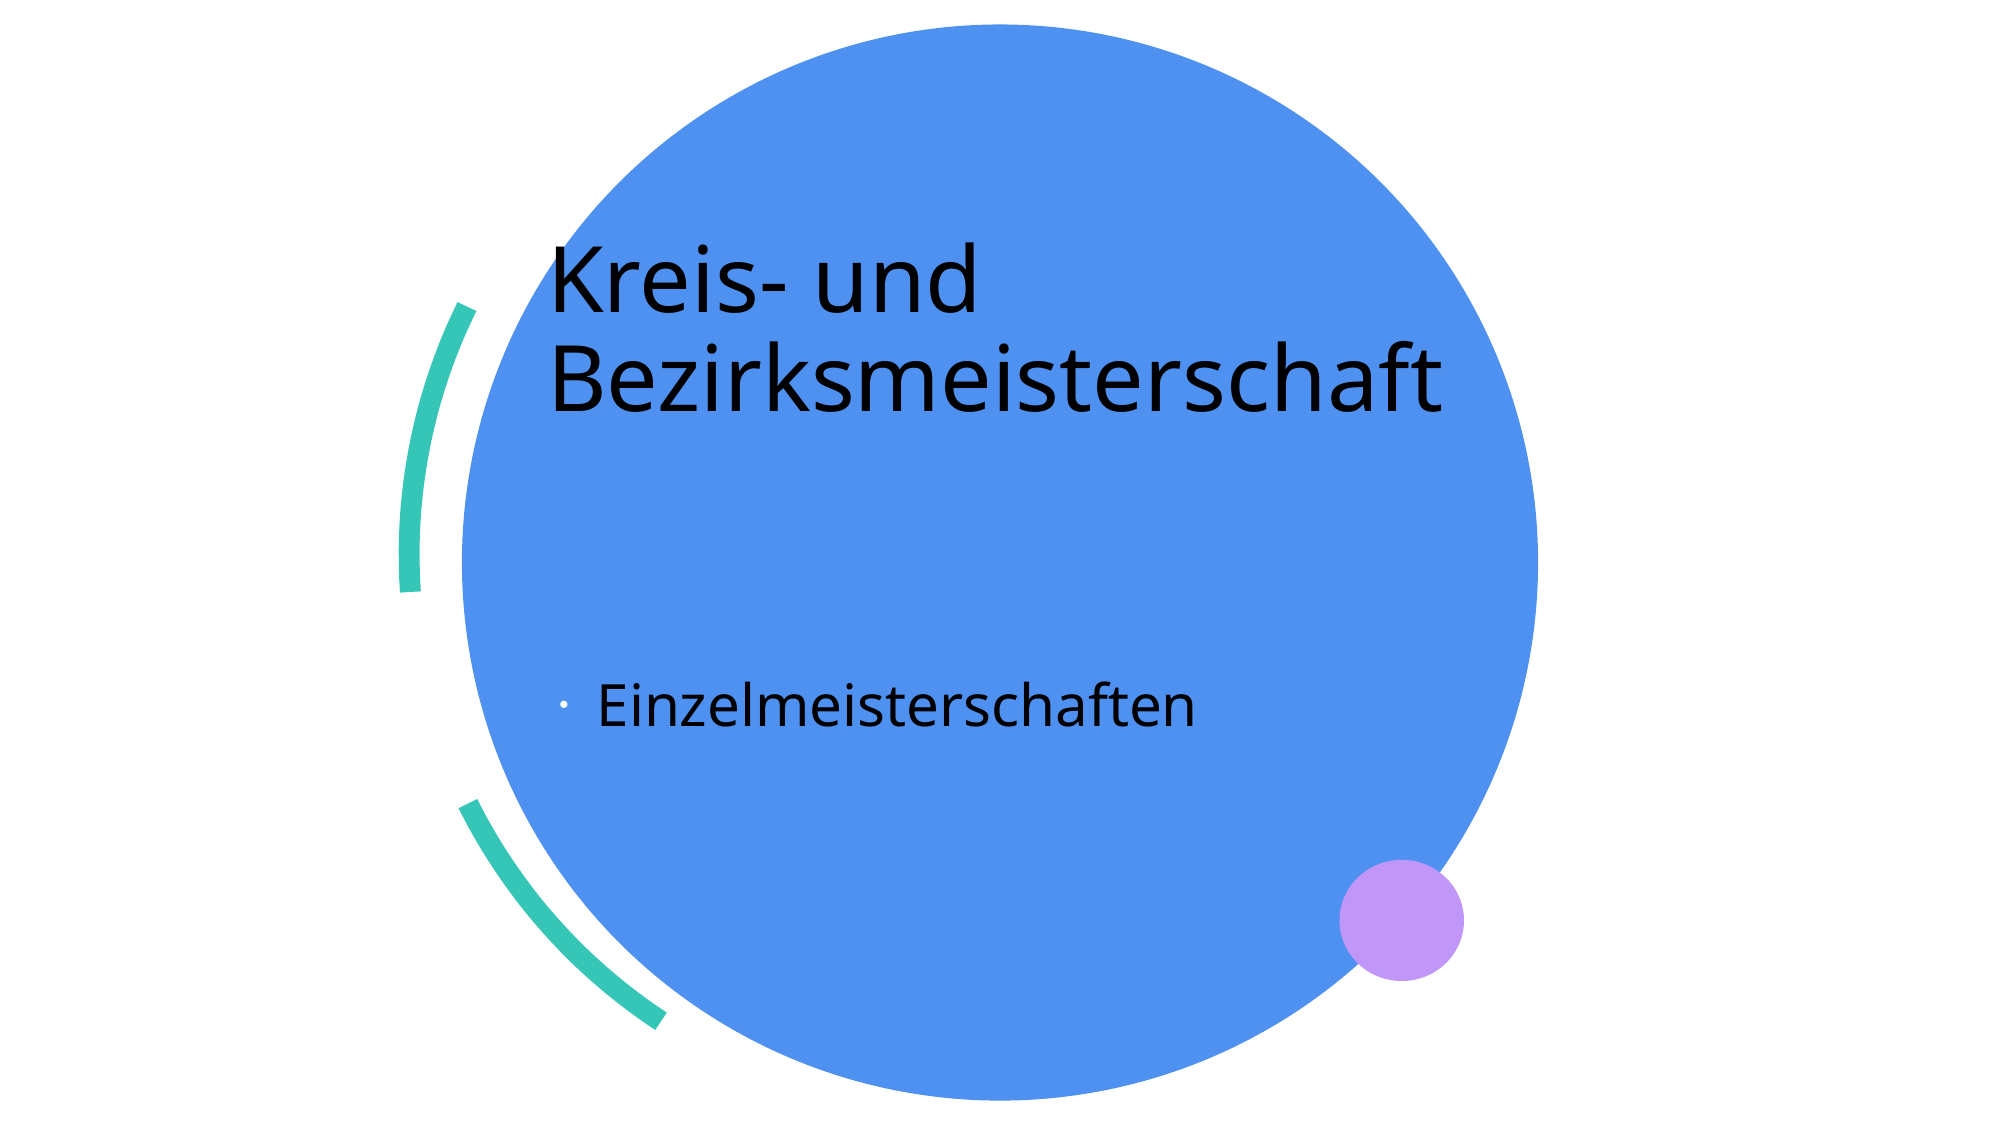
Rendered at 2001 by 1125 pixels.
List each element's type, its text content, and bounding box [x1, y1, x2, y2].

title Kreis- und Bezirksmeisterschaft [532, 226, 1468, 639]
list Einzelmeisterschaften [544, 668, 1457, 921]
